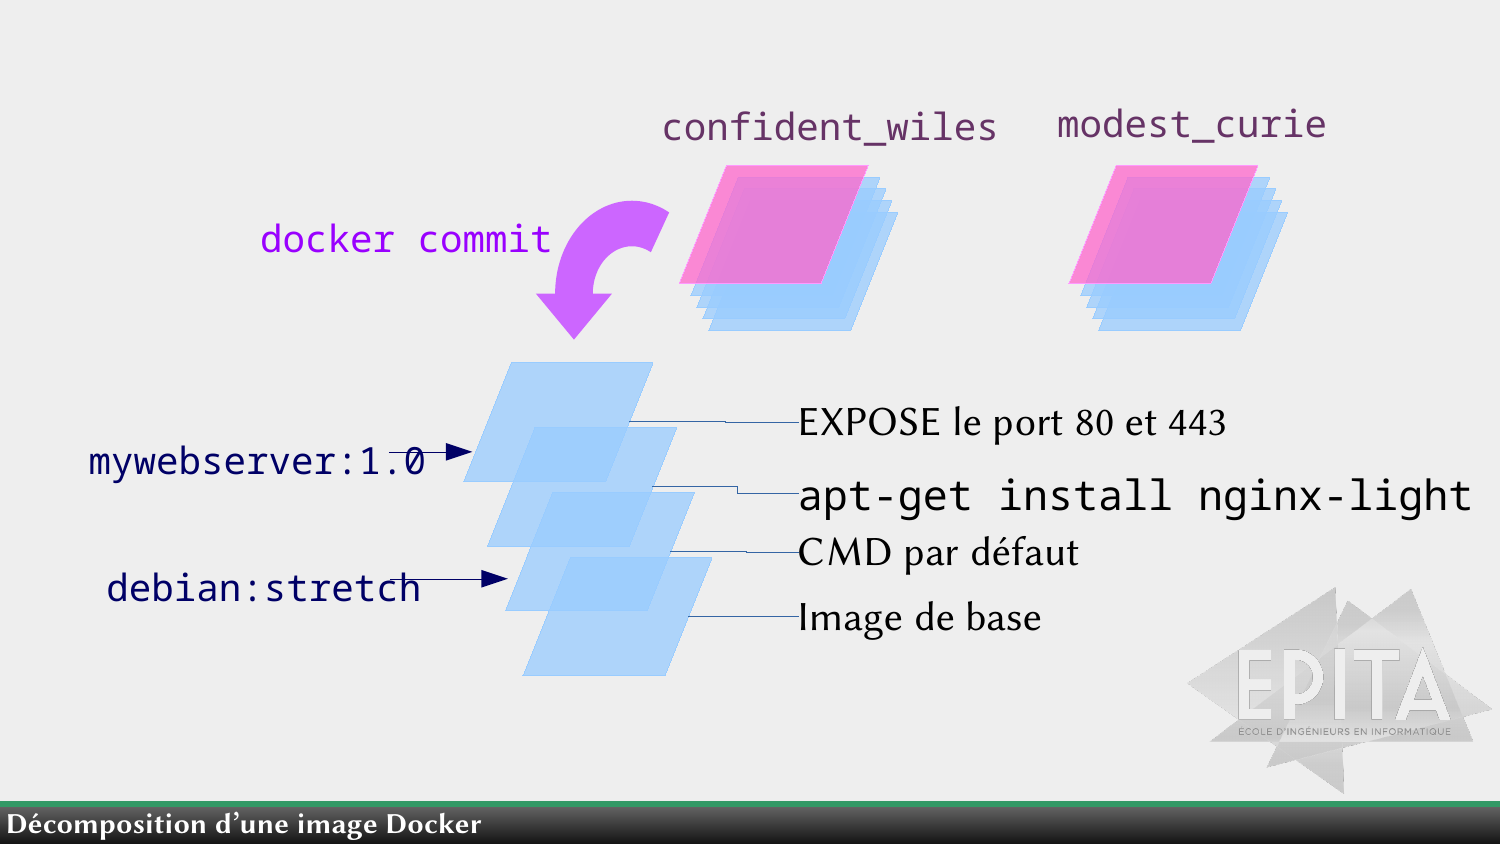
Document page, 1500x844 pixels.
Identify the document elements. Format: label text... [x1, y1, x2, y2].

text_box EXPOSE le port 80 et 443 [798, 392, 1228, 452]
text_box mywebserver:1.0 [88, 428, 382, 479]
text_box modest_curie [1057, 91, 1292, 142]
text_box docker commit [260, 206, 514, 257]
text_box [1068, 165, 1288, 331]
text_box confident_wiles [661, 94, 955, 145]
text_box [463, 362, 712, 676]
text_box [535, 200, 670, 340]
text_box debian:stretch [106, 555, 380, 606]
text_box CMD par défaut [798, 522, 1082, 582]
text_box [679, 165, 898, 331]
text_box Image de base [798, 586, 1043, 647]
title Décomposition d’une image Docker [5, 801, 1075, 844]
picture [1187, 587, 1492, 794]
text_box apt-get install nginx-light [798, 459, 1379, 514]
